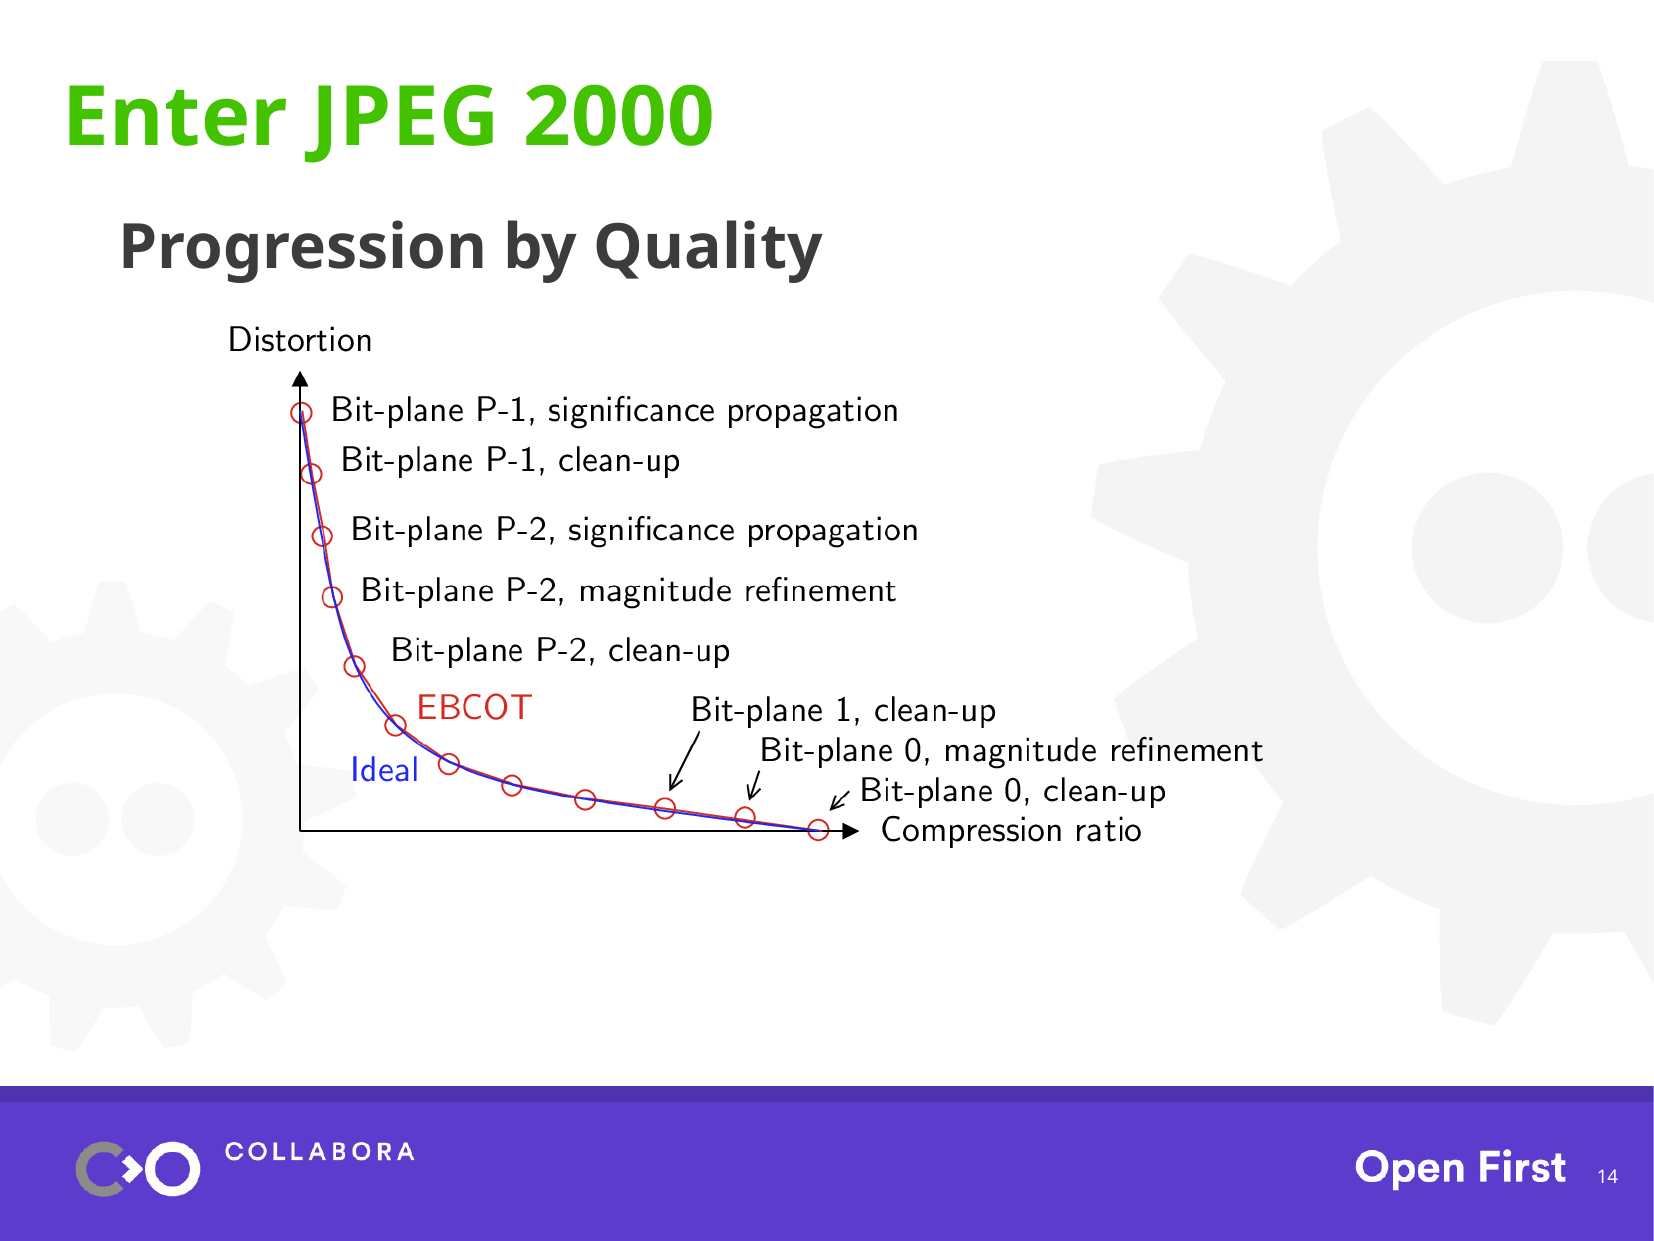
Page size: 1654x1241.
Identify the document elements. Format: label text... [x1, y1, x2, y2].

title Enter JPEG 2000 [62, 62, 1638, 138]
list Progression by Quality [47, 218, 1630, 909]
picture [0, 0, 1654, 1241]
